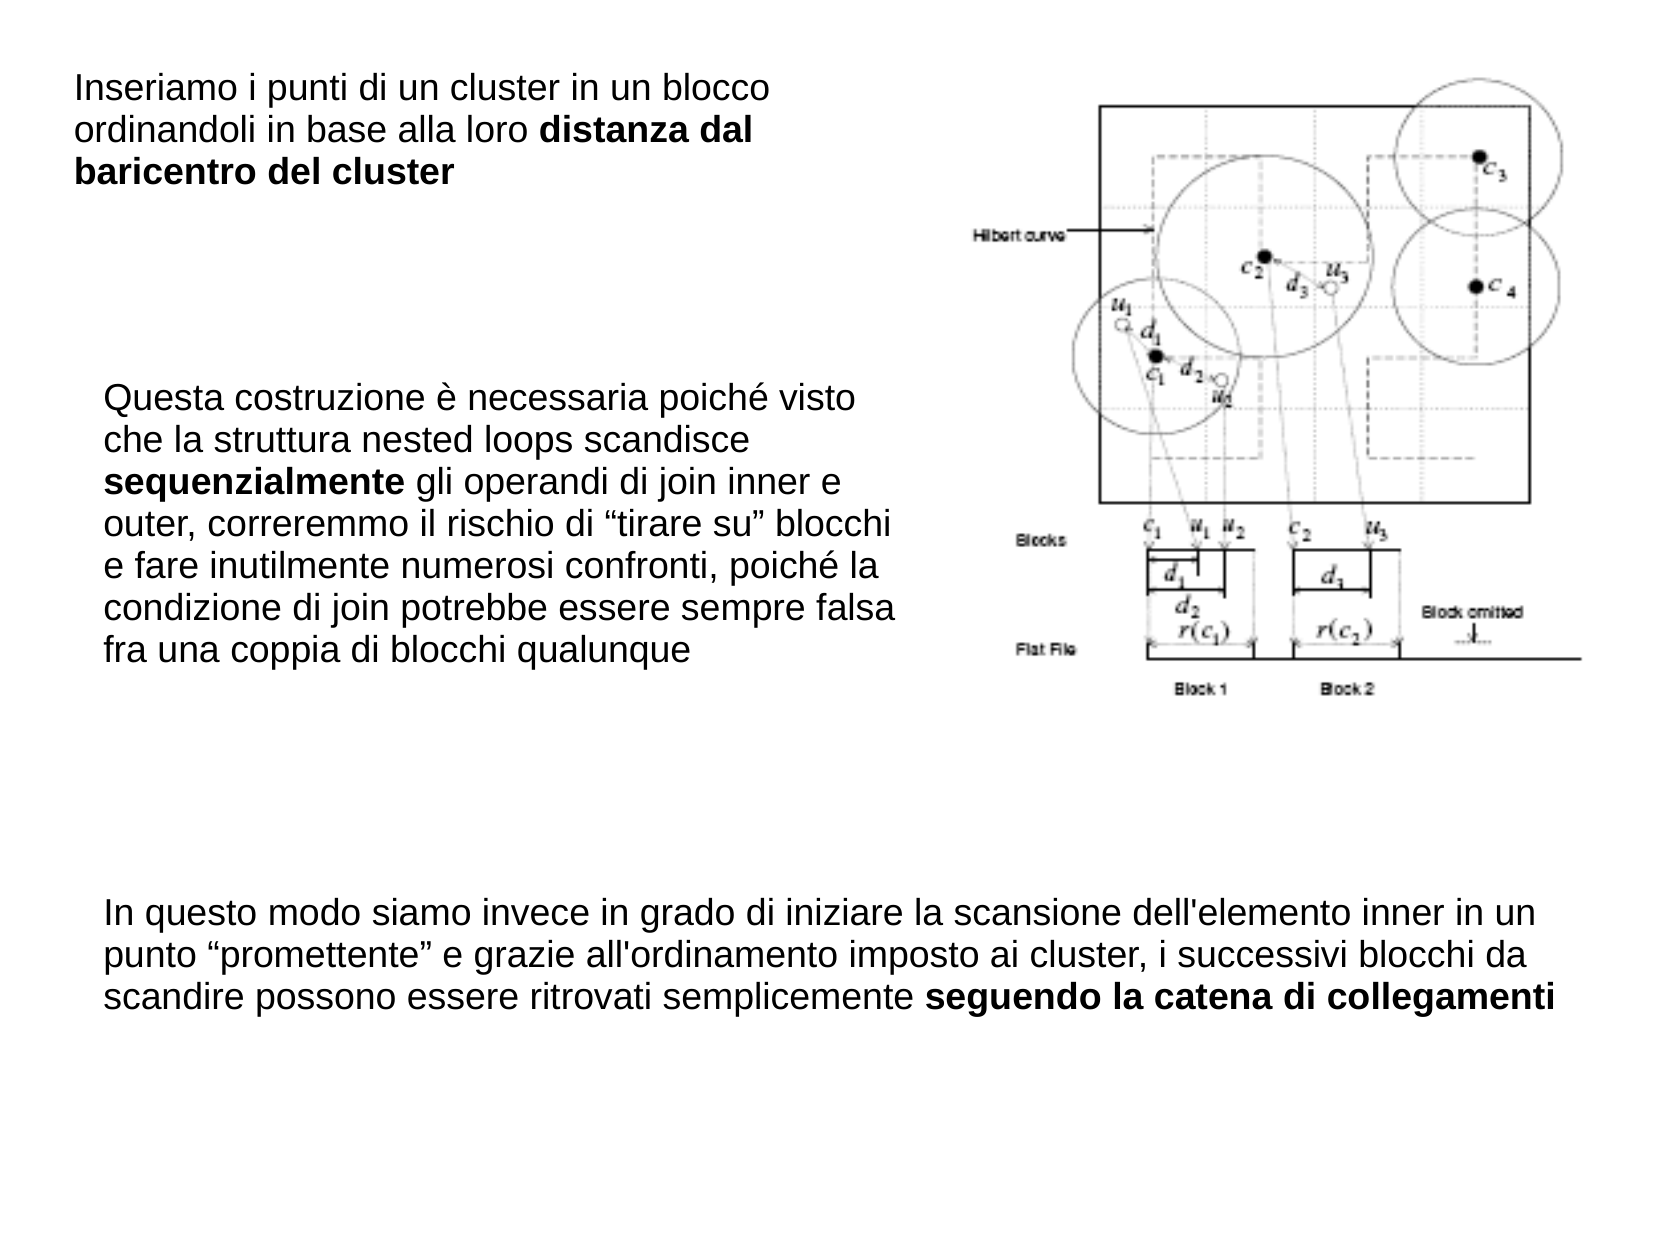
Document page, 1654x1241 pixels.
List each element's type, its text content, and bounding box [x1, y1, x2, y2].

text_box Questa costruzione è necessaria poiché visto che la struttura nested loops scandisce sequenzialmente gli operandi di join inner e outer, correremmo il rischio di “tirare su” blocchi e fare inutilmente numerosi confronti, poiché la condizione di join potrebbe essere sempre falsa fra una coppia di blocchi qualunque [88, 368, 916, 680]
text_box In questo modo siamo invece in grado di iniziare la scansione dell'elemento inner in un punto “promettente” e grazie all'ordinamento imposto ai cluster, i successivi blocchi da scandire possono essere ritrovati semplicemente seguendo la catena di collegamenti [88, 884, 1625, 1027]
text_box Inseriamo i punti di un cluster in un blocco ordinandoli in base alla loro distanza dal baricentro del cluster [59, 59, 945, 203]
picture [935, 29, 1625, 718]
